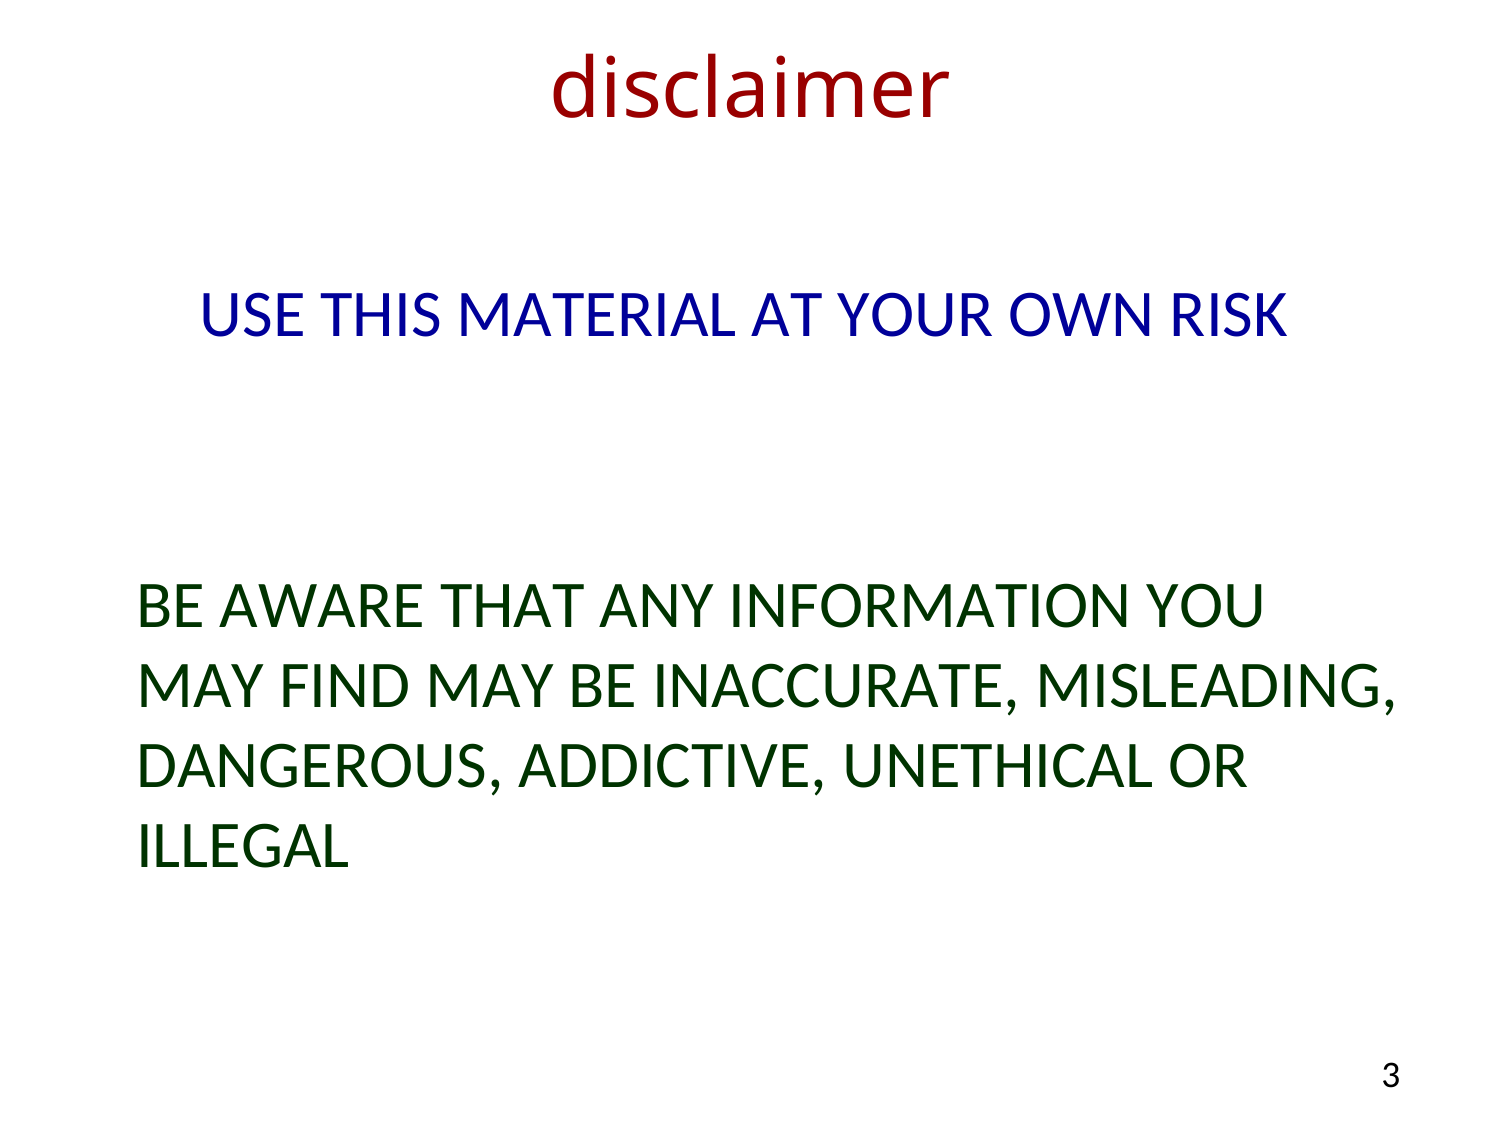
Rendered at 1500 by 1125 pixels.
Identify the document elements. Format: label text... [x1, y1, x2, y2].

list USE THIS MATERIAL AT YOUR OWN RISK BE AWARE THAT ANY INFORMATION YOU MAY FIND MAY BE INACCURATE, MISLEADING, DANGEROUS, ADDICTIVE, UNETHICAL OR ILLEGAL [74, 262, 1416, 996]
title disclaimer [6, 0, 1495, 169]
